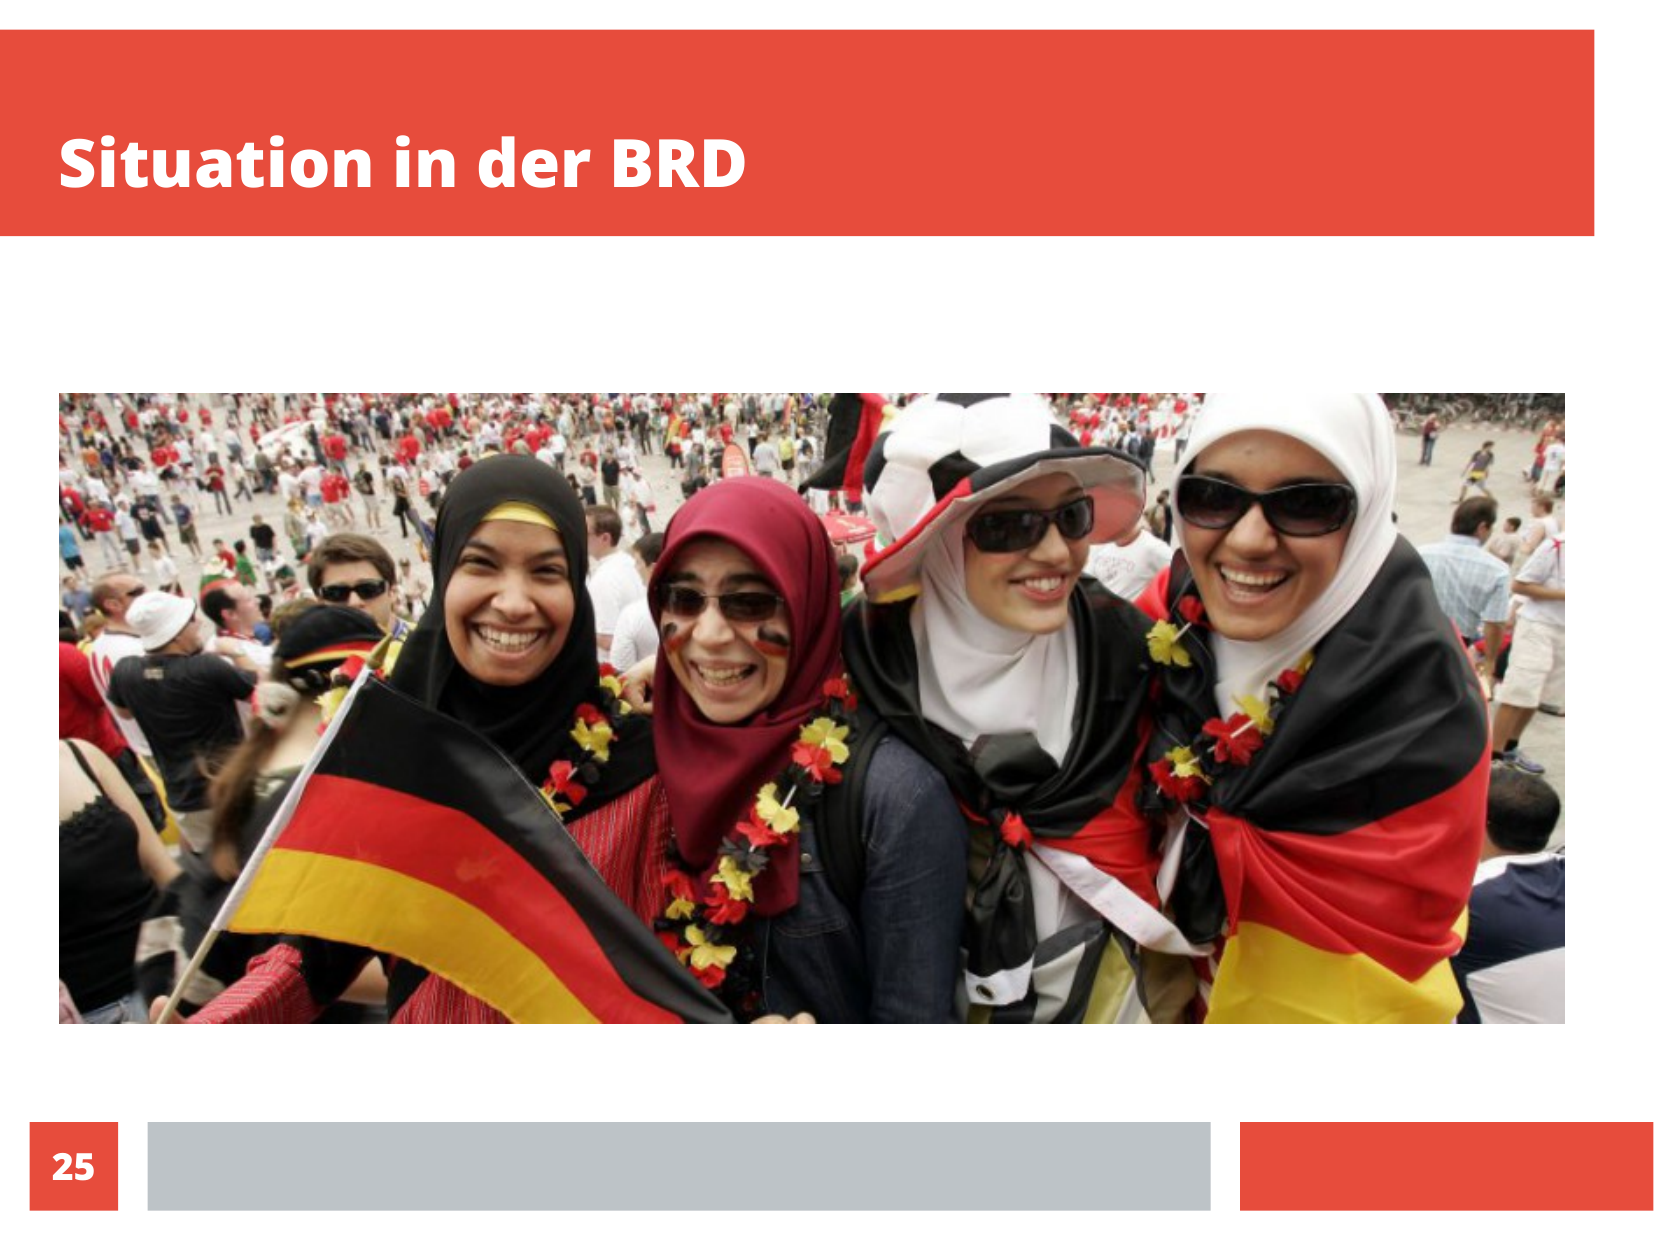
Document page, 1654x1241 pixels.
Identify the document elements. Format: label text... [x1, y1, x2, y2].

picture [59, 393, 1565, 1024]
title Situation in der BRD [59, 59, 1595, 207]
